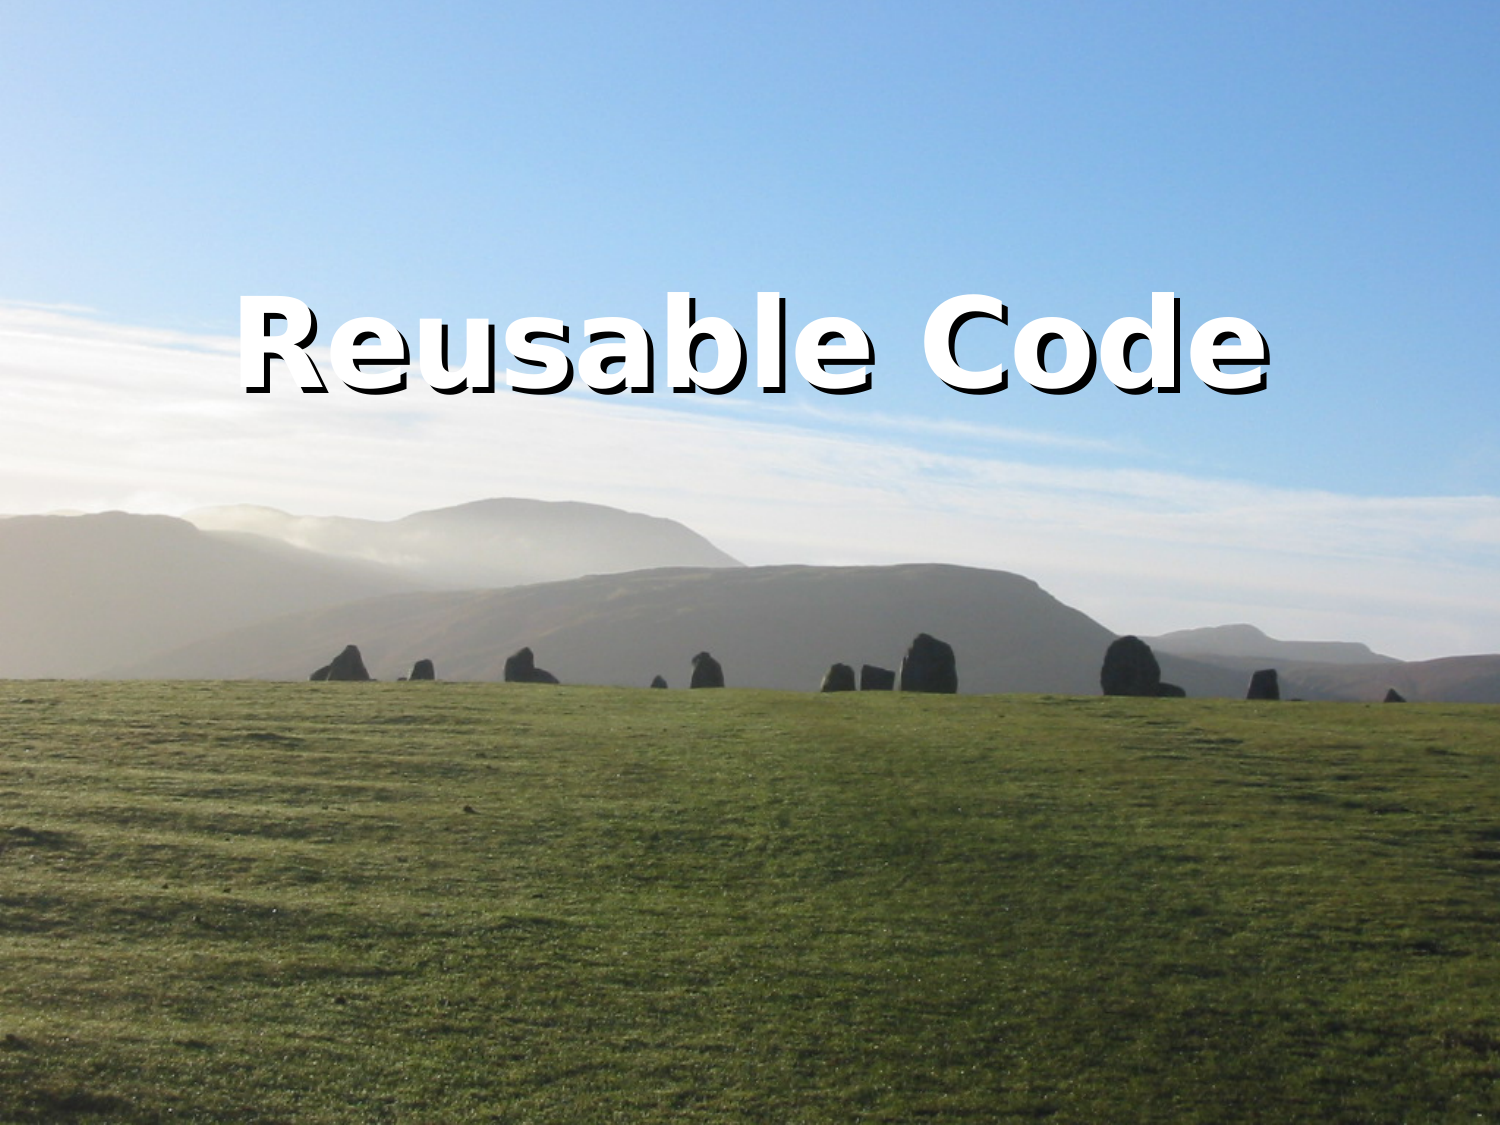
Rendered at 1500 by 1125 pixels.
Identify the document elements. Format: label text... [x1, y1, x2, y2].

picture [0, 0, 1500, 1125]
title Reusable Code [112, 237, 1388, 425]
